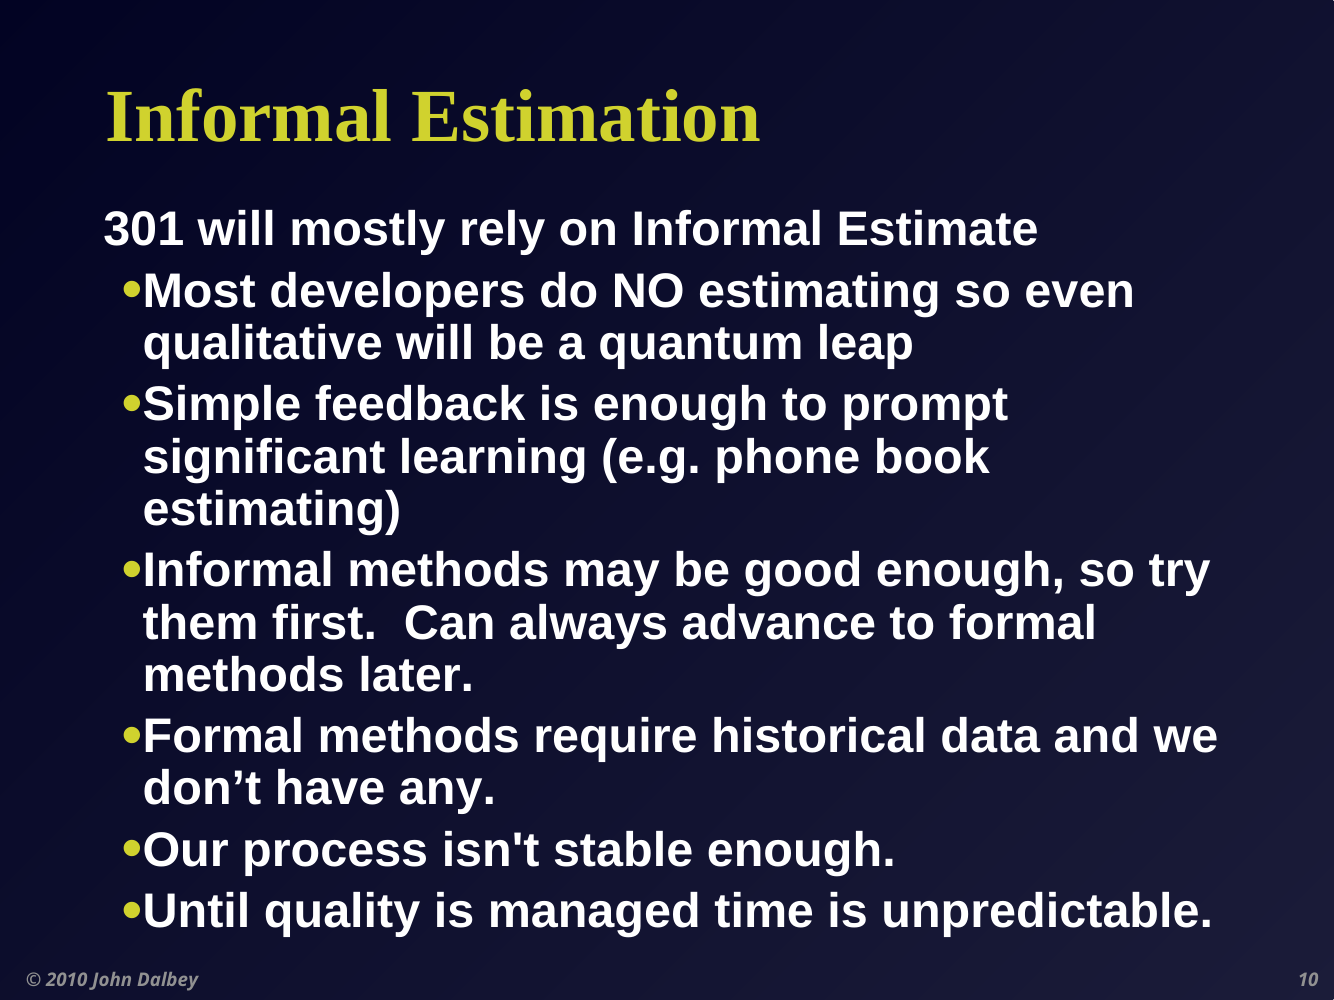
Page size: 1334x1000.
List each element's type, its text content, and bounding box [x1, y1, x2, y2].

list 301 will mostly rely on Informal Estimate Most developers do NO estimating so even qualitative will be a quantum leap Simple feedback is enough to prompt significant learning (e.g. phone book estimating) Informal methods may be good enough, so try them first. Can always advance to formal methods later. Formal methods require historical data and we don’t have any. Our process isn't stable enough. Until quality is managed time is unpredictable. [69, 196, 1270, 951]
title Informal Estimation [88, 54, 1288, 180]
